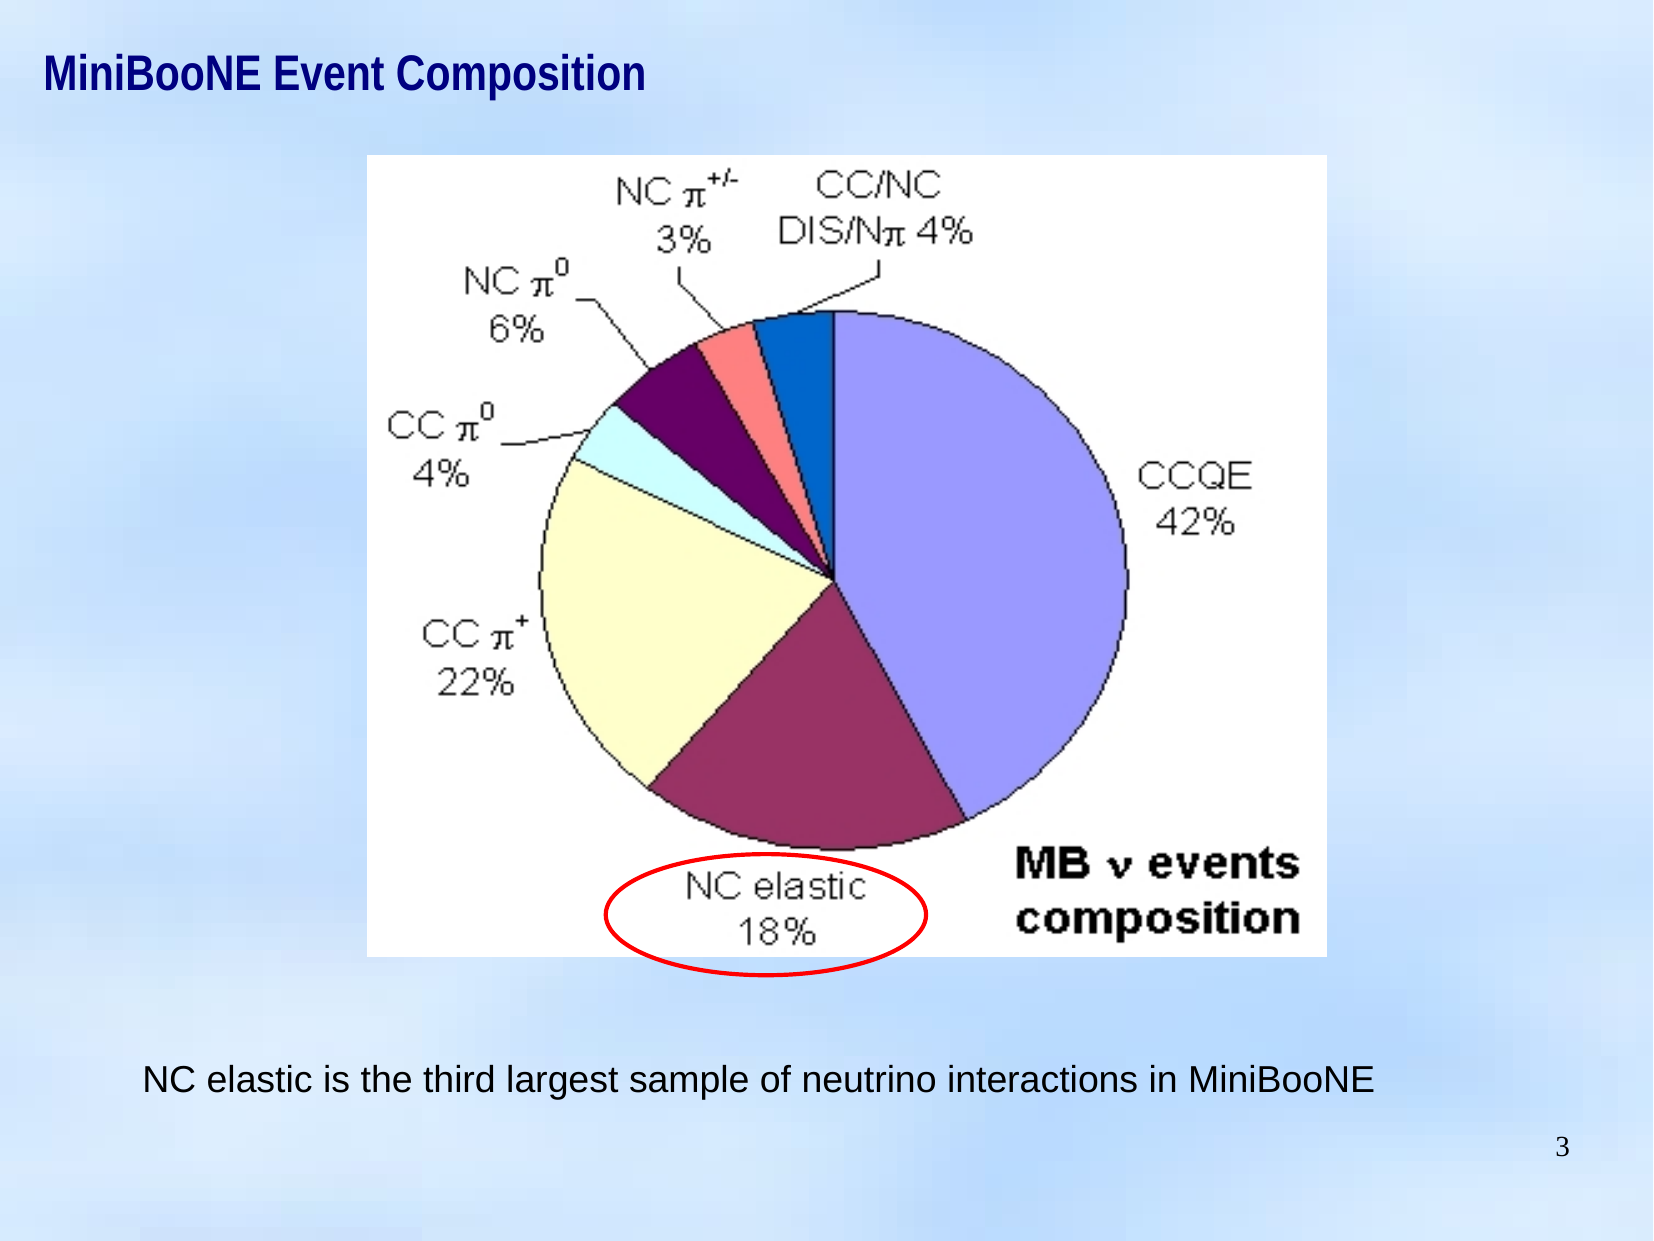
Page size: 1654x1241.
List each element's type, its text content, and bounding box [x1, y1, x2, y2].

text_box NC elastic is the third largest sample of neutrino interactions in MiniBooNE [127, 1050, 1497, 1108]
text_box MiniBooNE Event Composition [28, 39, 891, 113]
picture [0, 0, 1654, 1241]
